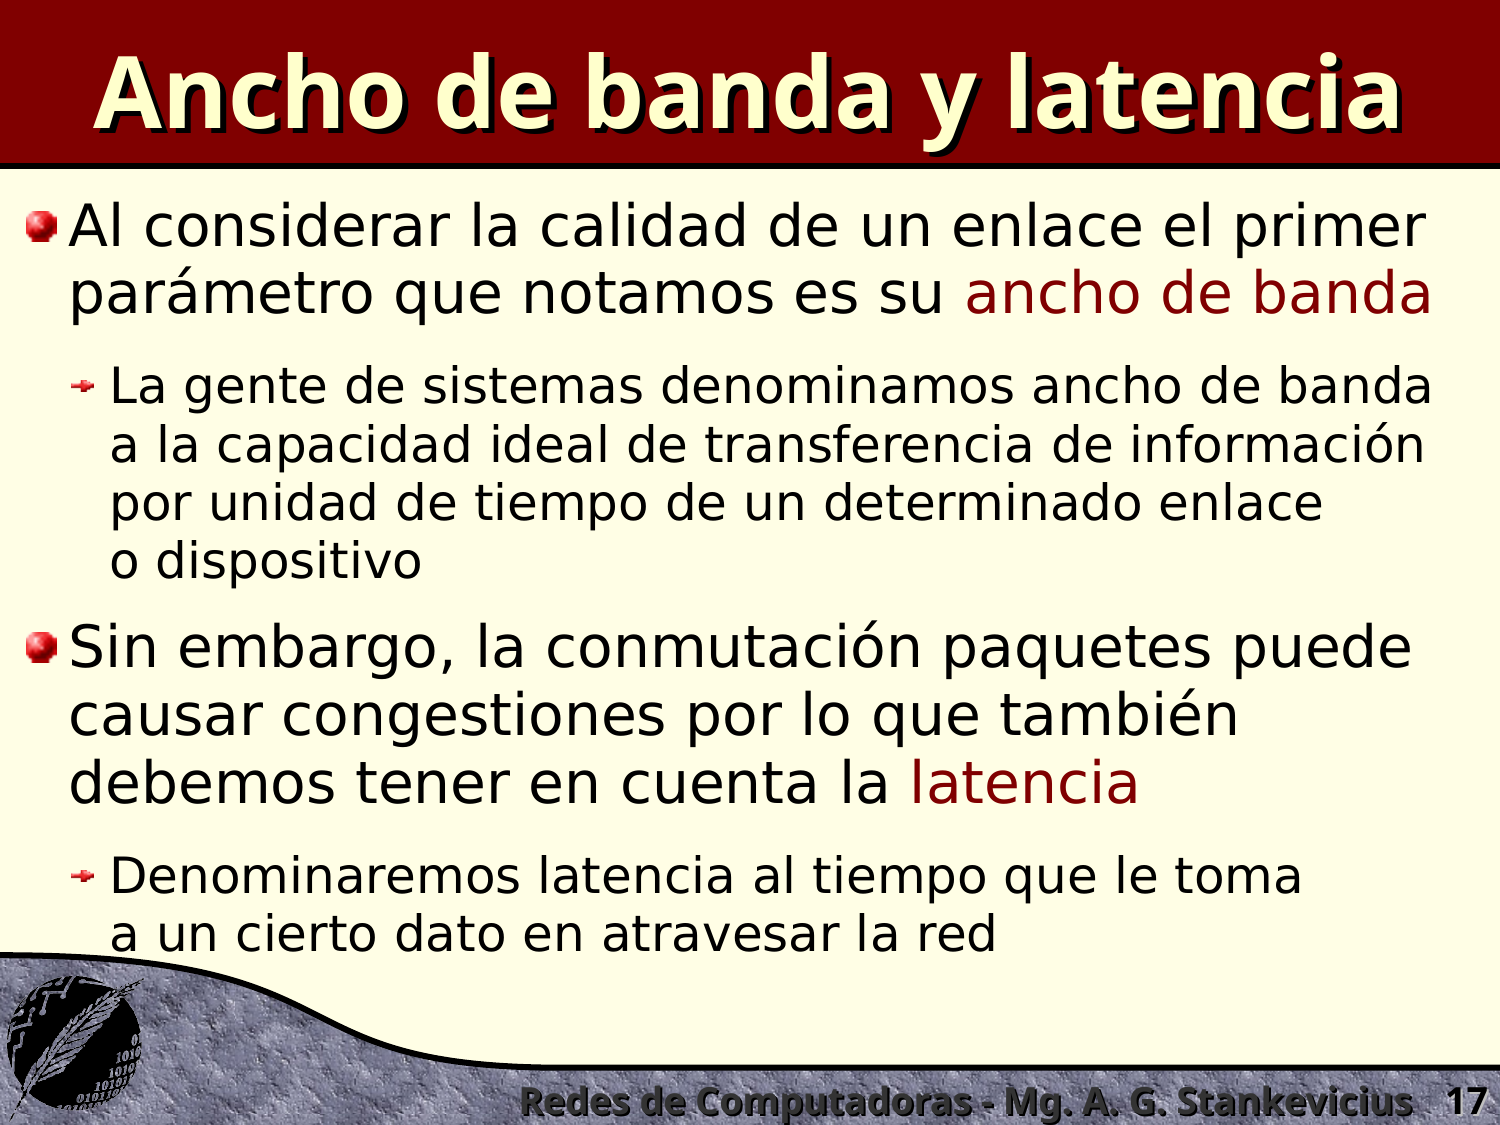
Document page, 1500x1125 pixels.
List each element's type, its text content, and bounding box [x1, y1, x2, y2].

picture [790, 1100, 795, 1110]
picture [0, 959, 1500, 1125]
title Ancho de banda y latencia [15, 5, 1485, 160]
picture [1047, 1100, 1054, 1110]
list Al considerar la calidad de un enlace el primer parámetro que notamos es su ancho de banda La gente de sistemas denominamos ancho de banda a la capacidad ideal de transferencia de información por unidad de tiempo de un determinado enlace o dispositivo Sin embargo, la conmutación paquetes puede causar congestiones por lo que también debemos tener en cuenta la latencia Denominaremos latencia al tiempo que le toma a un cierto dato en atravesar la red [11, 192, 1486, 964]
